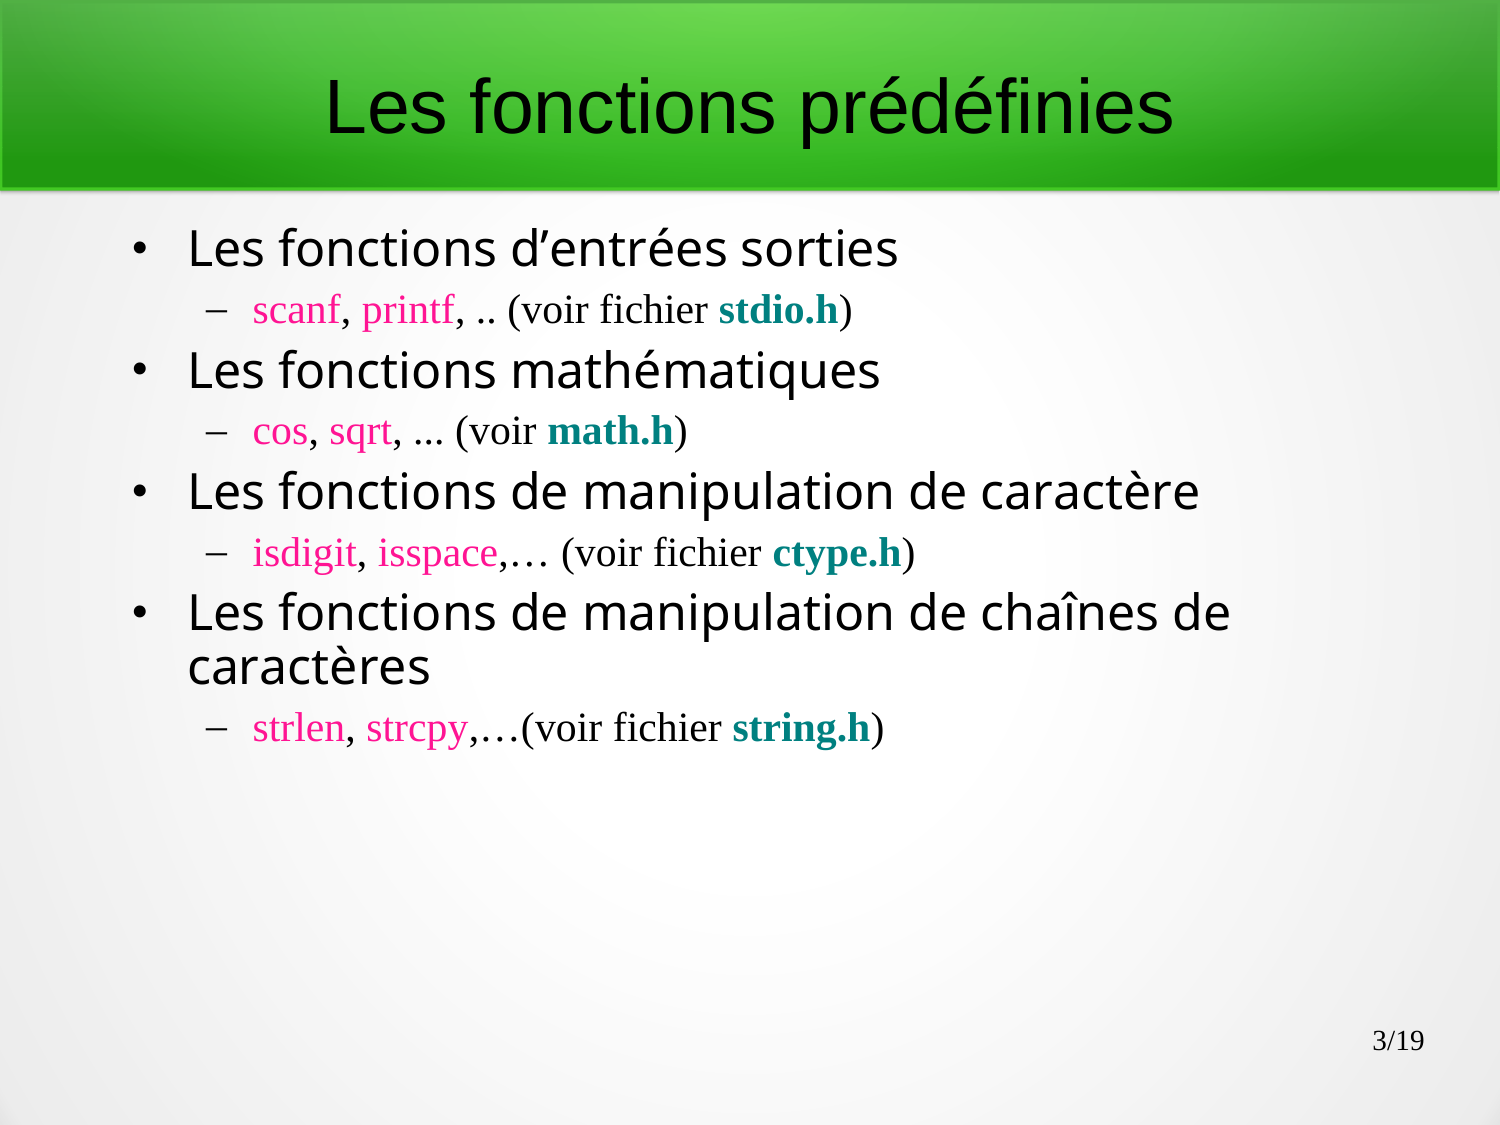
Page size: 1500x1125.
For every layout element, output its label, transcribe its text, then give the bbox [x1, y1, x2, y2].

text_box Les fonctions d’entrées sorties scanf, printf, .. (voir fichier stdio.h) Les fonctions mathématiques cos, sqrt, ... (voir math.h) Les fonctions de manipulation de caractère isdigit, isspace,… (voir fichier ctype.h) Les fonctions de manipulation de chaînes de caractères strlen, strcpy,…(voir fichier string.h) [116, 214, 1359, 898]
title Les fonctions prédéfinies [75, 42, 1426, 172]
